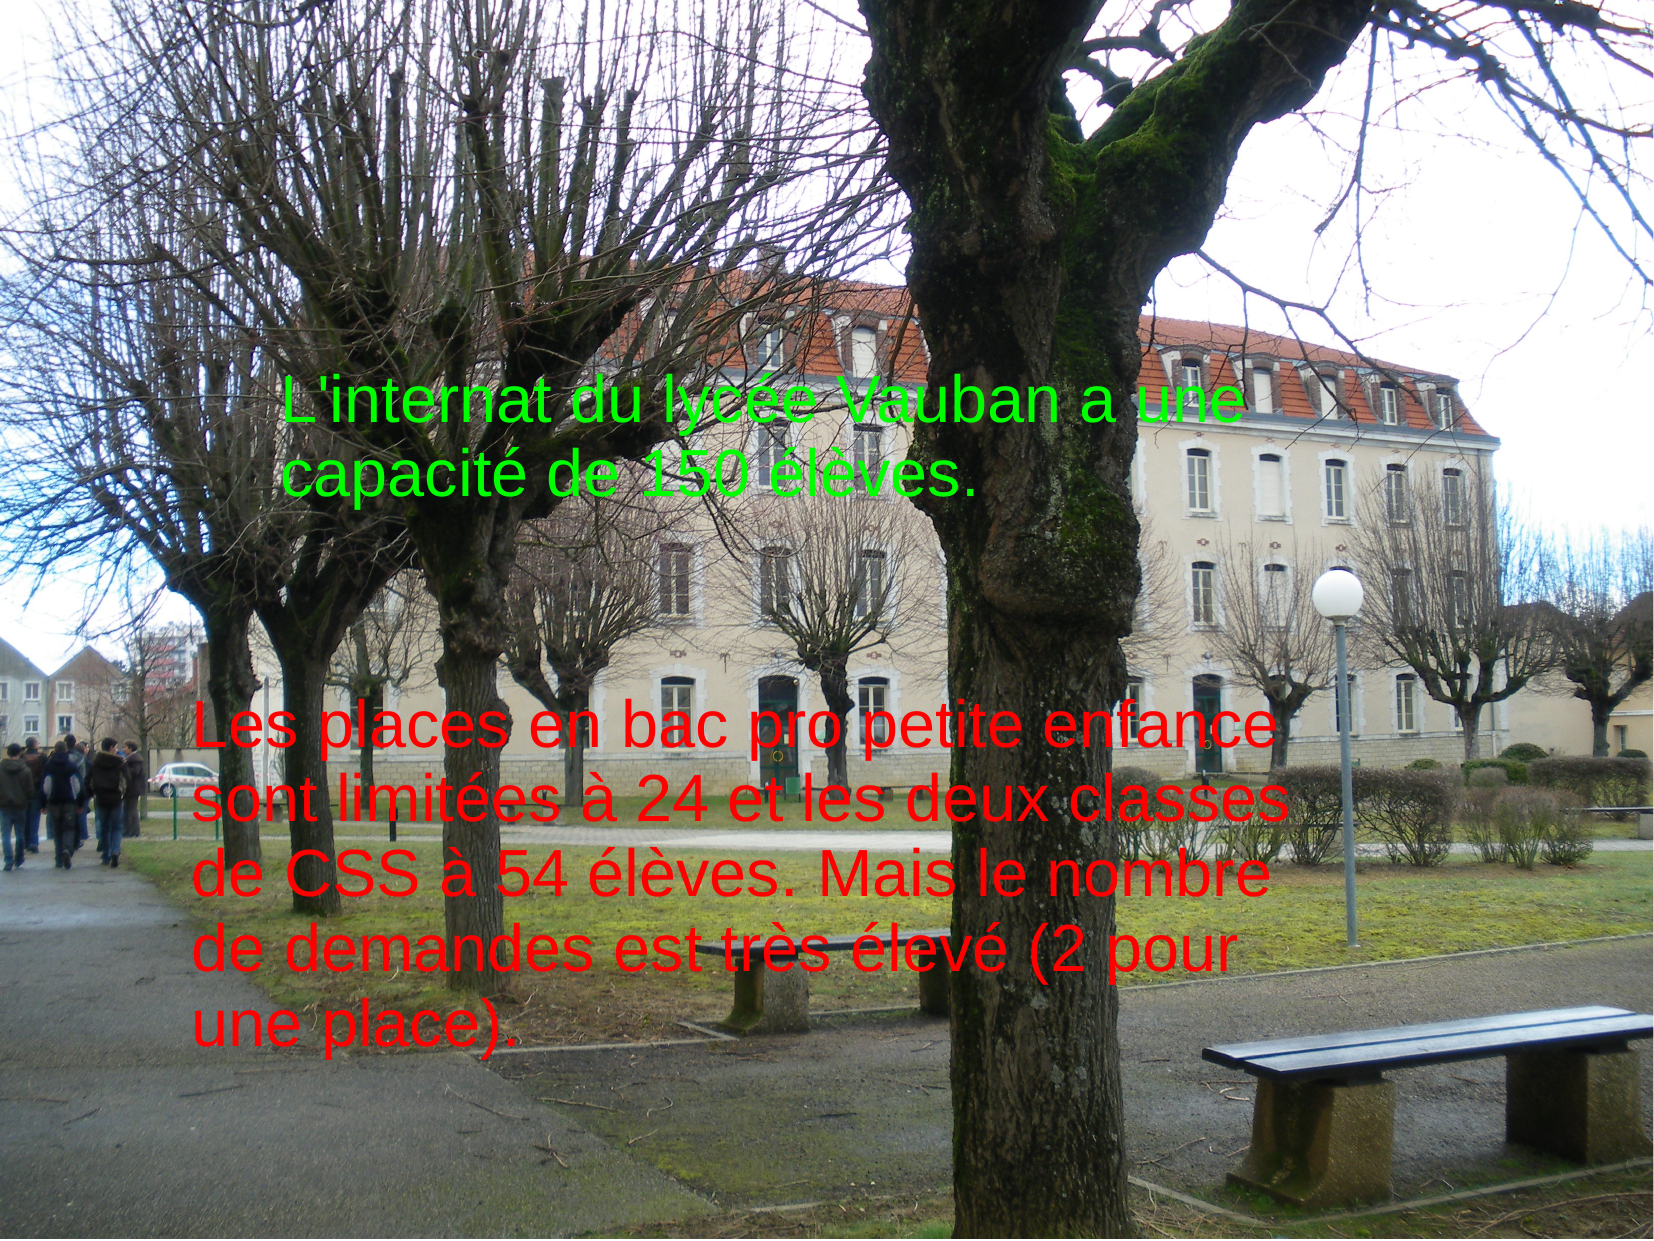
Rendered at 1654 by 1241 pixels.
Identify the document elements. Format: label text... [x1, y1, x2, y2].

picture [0, 0, 1654, 1239]
text_box Les places en bac pro petite enfance sont limitées à 24 et les deux classes de CSS à 54 élèves. Mais le nombre de demandes est très élevé (2 pour une place). [177, 679, 1329, 1182]
text_box L'internat du lycée Vauban a une capacité de 150 élèves. [265, 354, 1300, 519]
